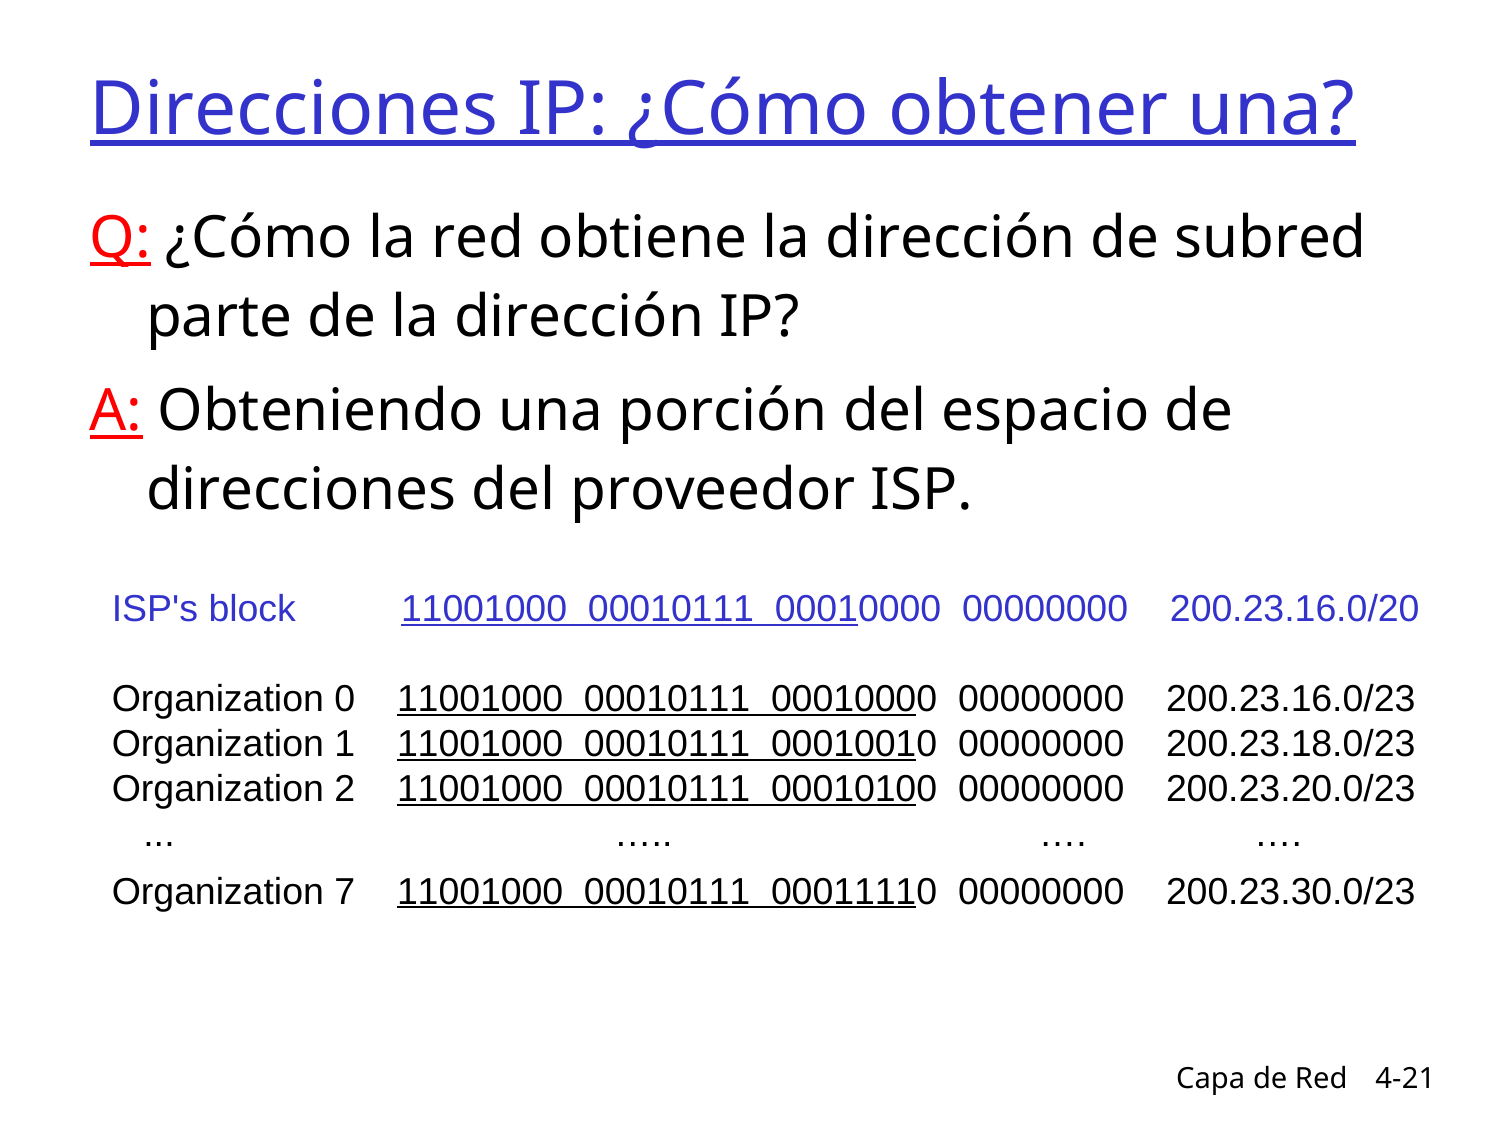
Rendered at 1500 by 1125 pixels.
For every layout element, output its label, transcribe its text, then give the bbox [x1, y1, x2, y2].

list Q: ¿Cómo la red obtiene la dirección de subred parte de la dirección IP? A: Obteniendo una porción del espacio de direcciones del proveedor ISP. [75, 187, 1463, 1044]
title Direcciones IP: ¿Cómo obtener una? [75, 15, 1463, 187]
text_box ISP's block 11001000 00010111 00010000 00000000 200.23.16.0/20 Organization 0 11001000 00010111 00010000 00000000 200.23.16.0/23 Organization 1 11001000 00010111 00010010 00000000 200.23.18.0/23 Organization 2 11001000 00010111 00010100 00000000 200.23.20.0/23 ... ….. …. …. Organization 7 11001000 00010111 00011110 00000000 200.23.30.0/23 [97, 576, 1500, 982]
